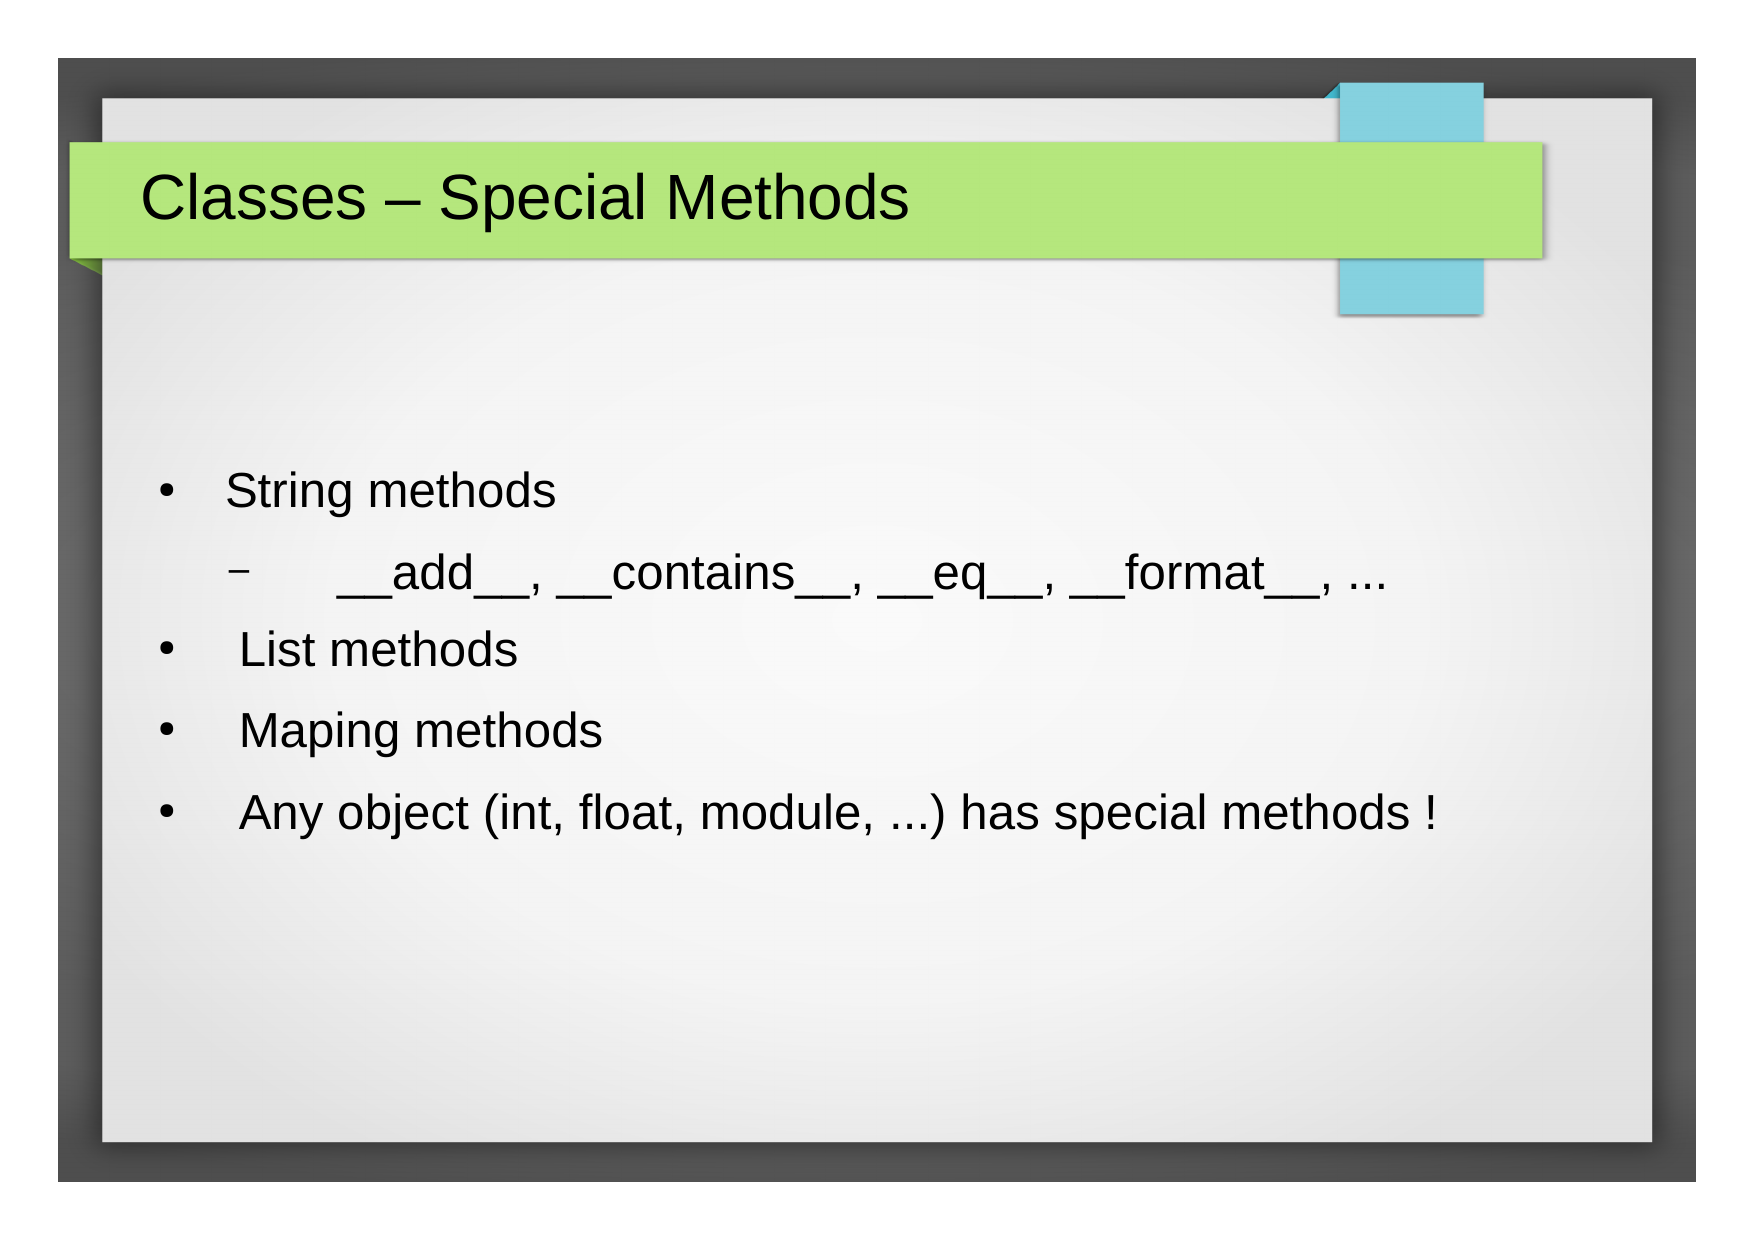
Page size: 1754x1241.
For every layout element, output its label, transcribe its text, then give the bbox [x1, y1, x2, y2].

list String methods __add__, __contains__, __eq__, __format__, ... List methods Maping methods Any object (int, float, module, ...) has special methods ! [140, 325, 1614, 978]
title Classes – Special Methods [140, 144, 1310, 251]
picture [58, 58, 1696, 1182]
